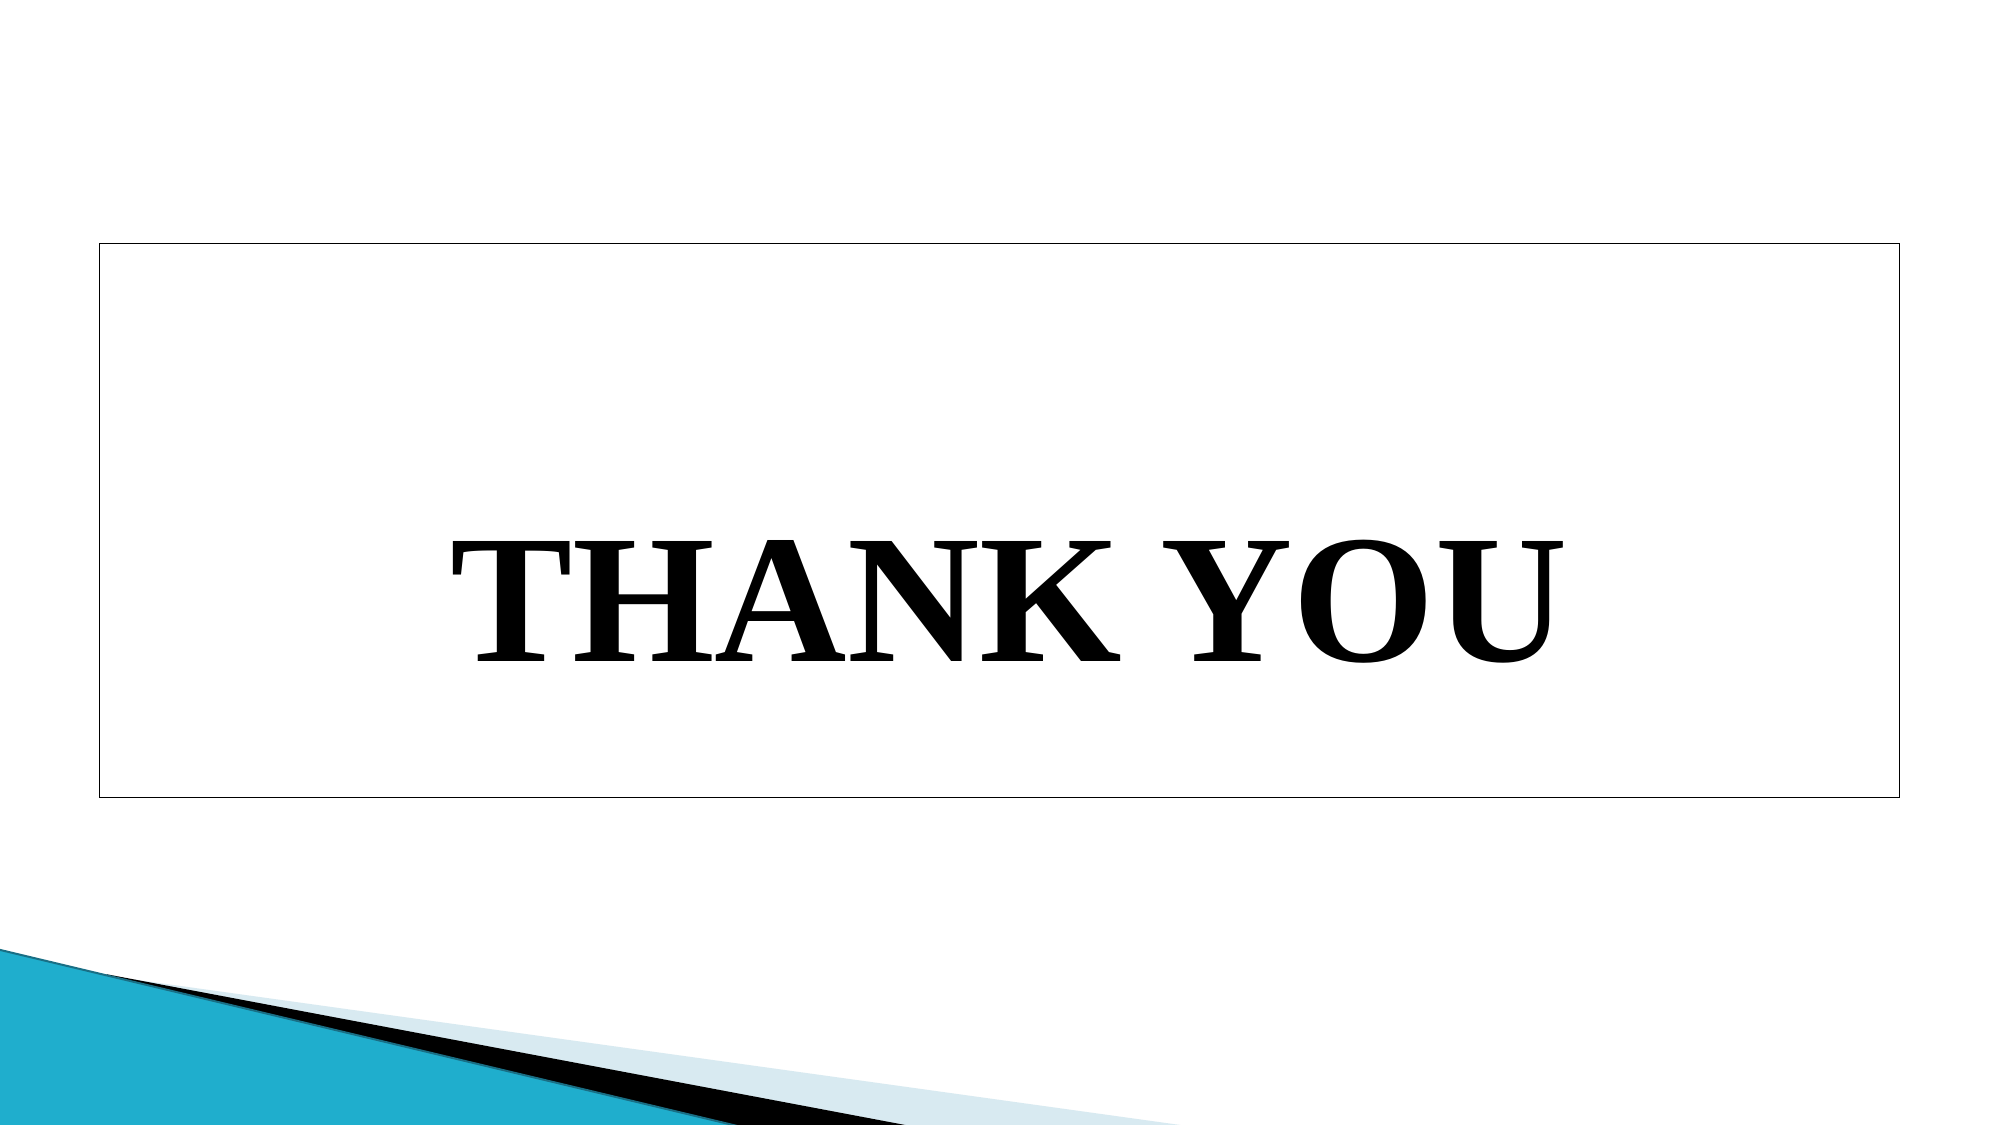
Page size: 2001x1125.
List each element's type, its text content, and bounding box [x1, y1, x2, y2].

list THANK YOU [99, 243, 1900, 798]
